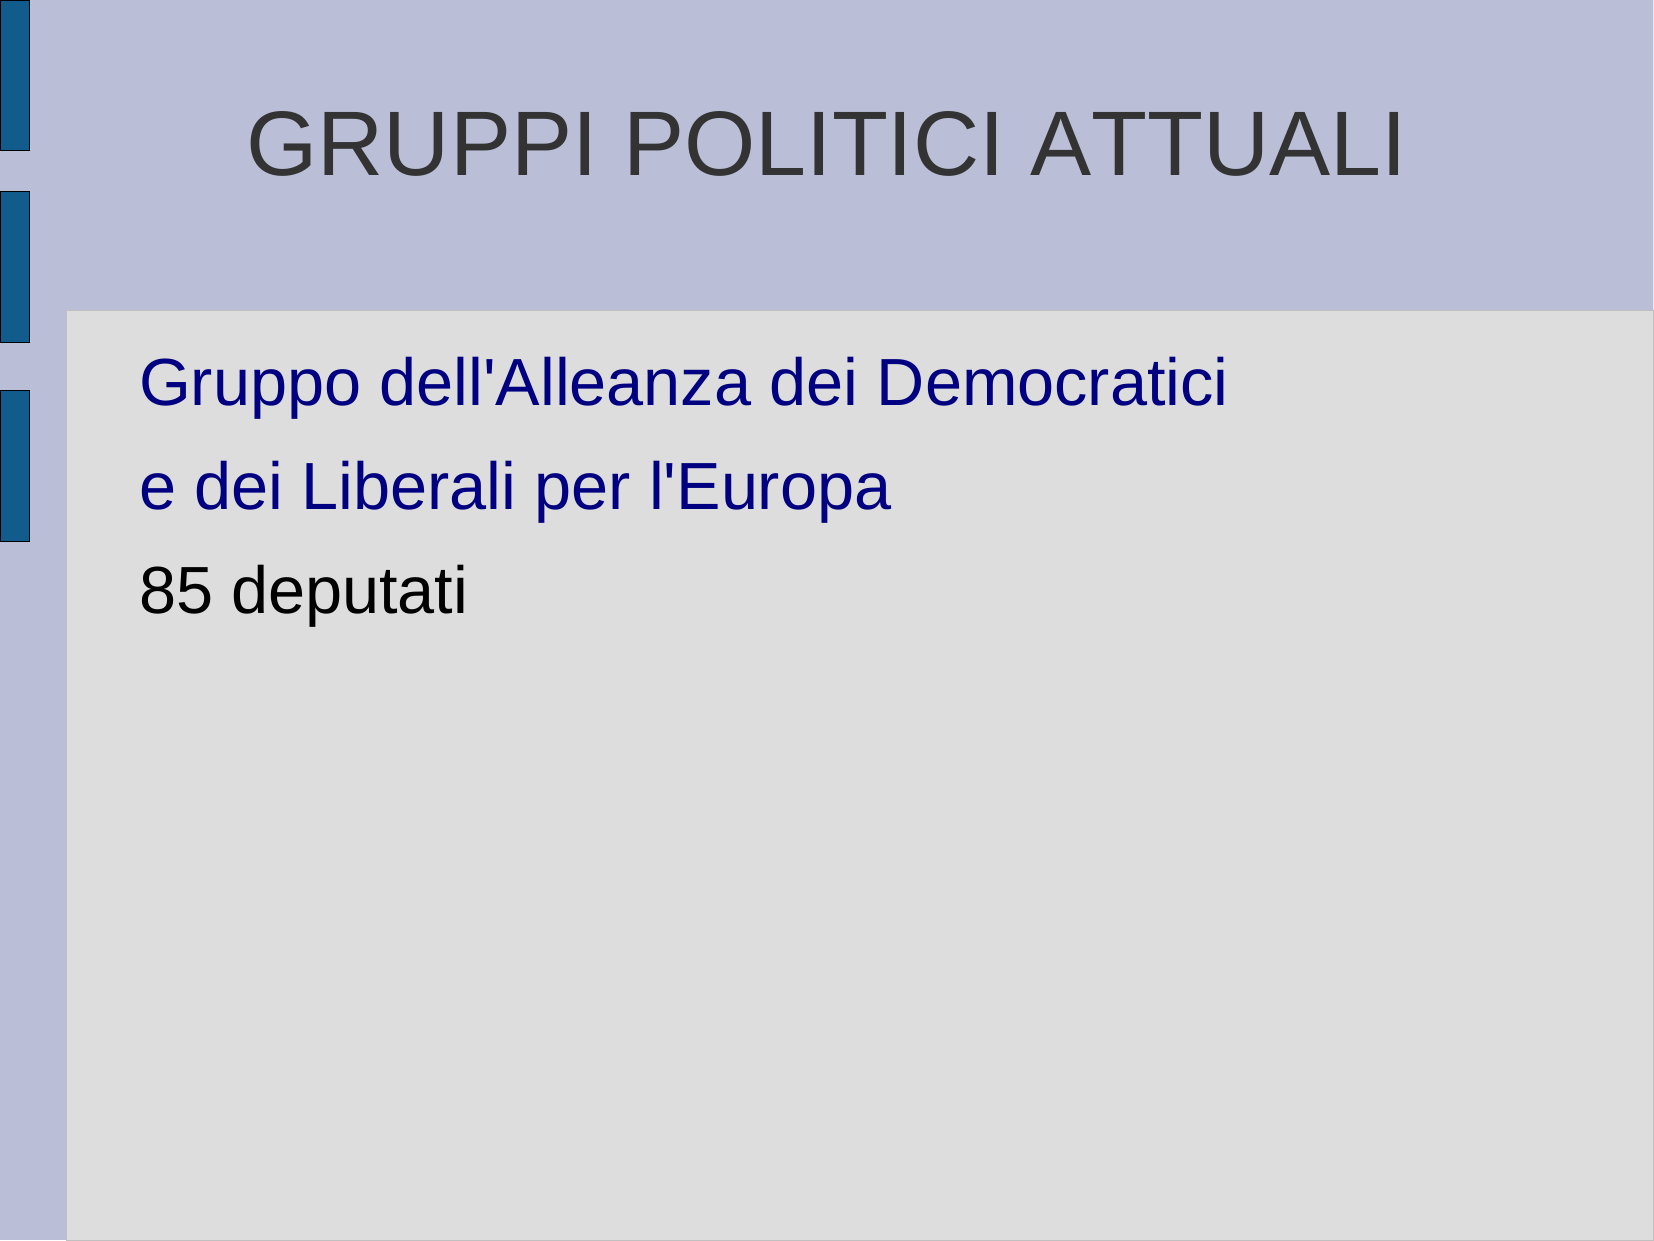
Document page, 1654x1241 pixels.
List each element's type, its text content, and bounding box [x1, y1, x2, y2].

title GRUPPI POLITICI ATTUALI [121, 91, 1534, 299]
list Gruppo dell'Alleanza dei Democratici e dei Liberali per l'Europa 85 deputati [121, 344, 1534, 1241]
